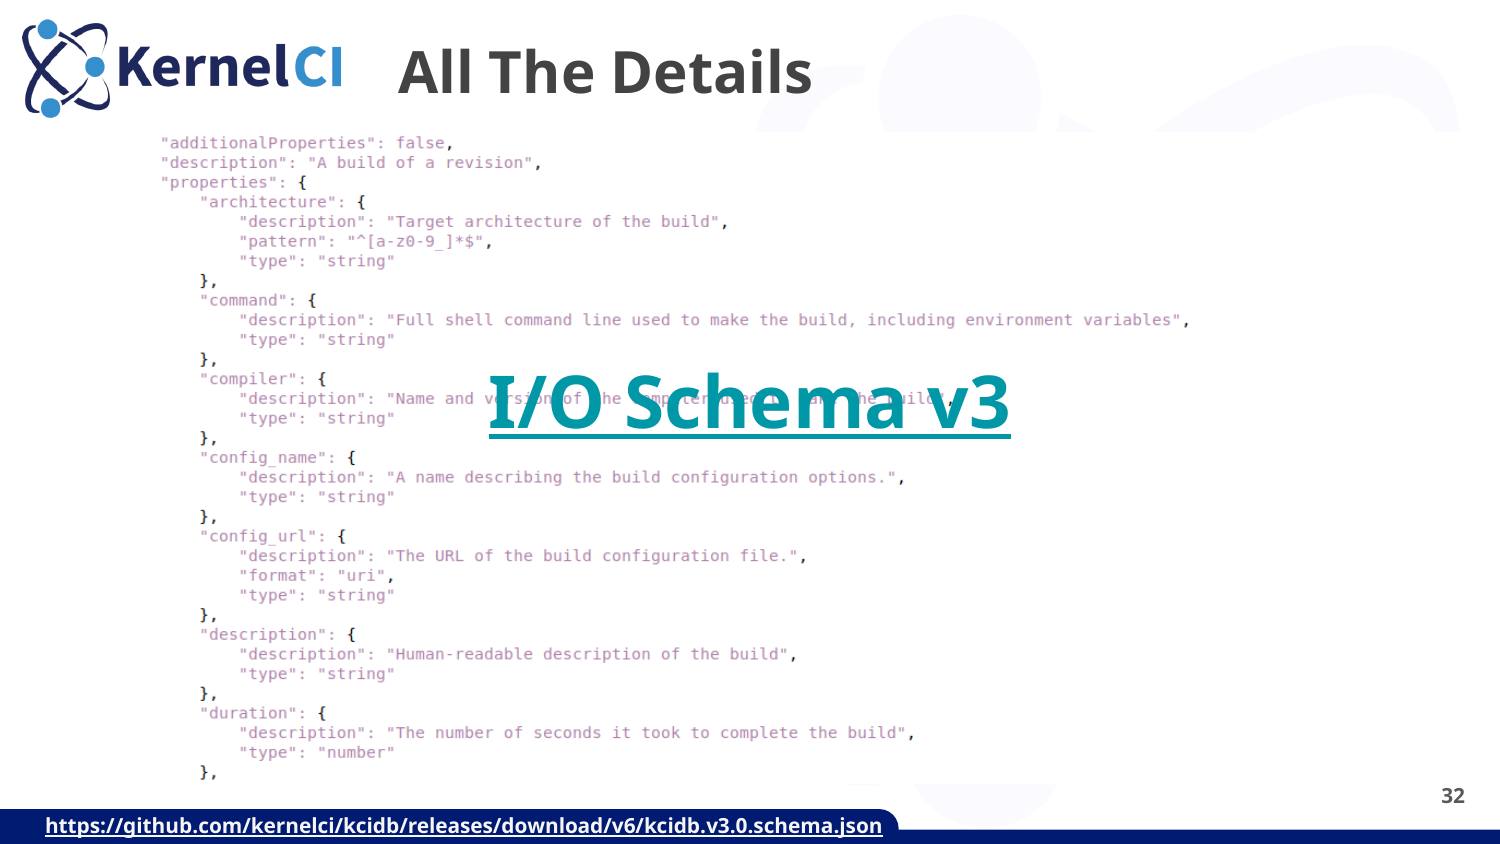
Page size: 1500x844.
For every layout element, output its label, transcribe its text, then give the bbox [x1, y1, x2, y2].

picture [17, 15, 1482, 828]
title All The Details [383, 23, 1455, 117]
text_box https://github.com/kernelci/kcidb/releases/download/v6/kcidb.v3.0.schema.json [0, 809, 899, 844]
picture [22, 19, 341, 118]
slide_number <number> [1389, 764, 1480, 830]
list I/O Schema v3 [51, 347, 1449, 463]
